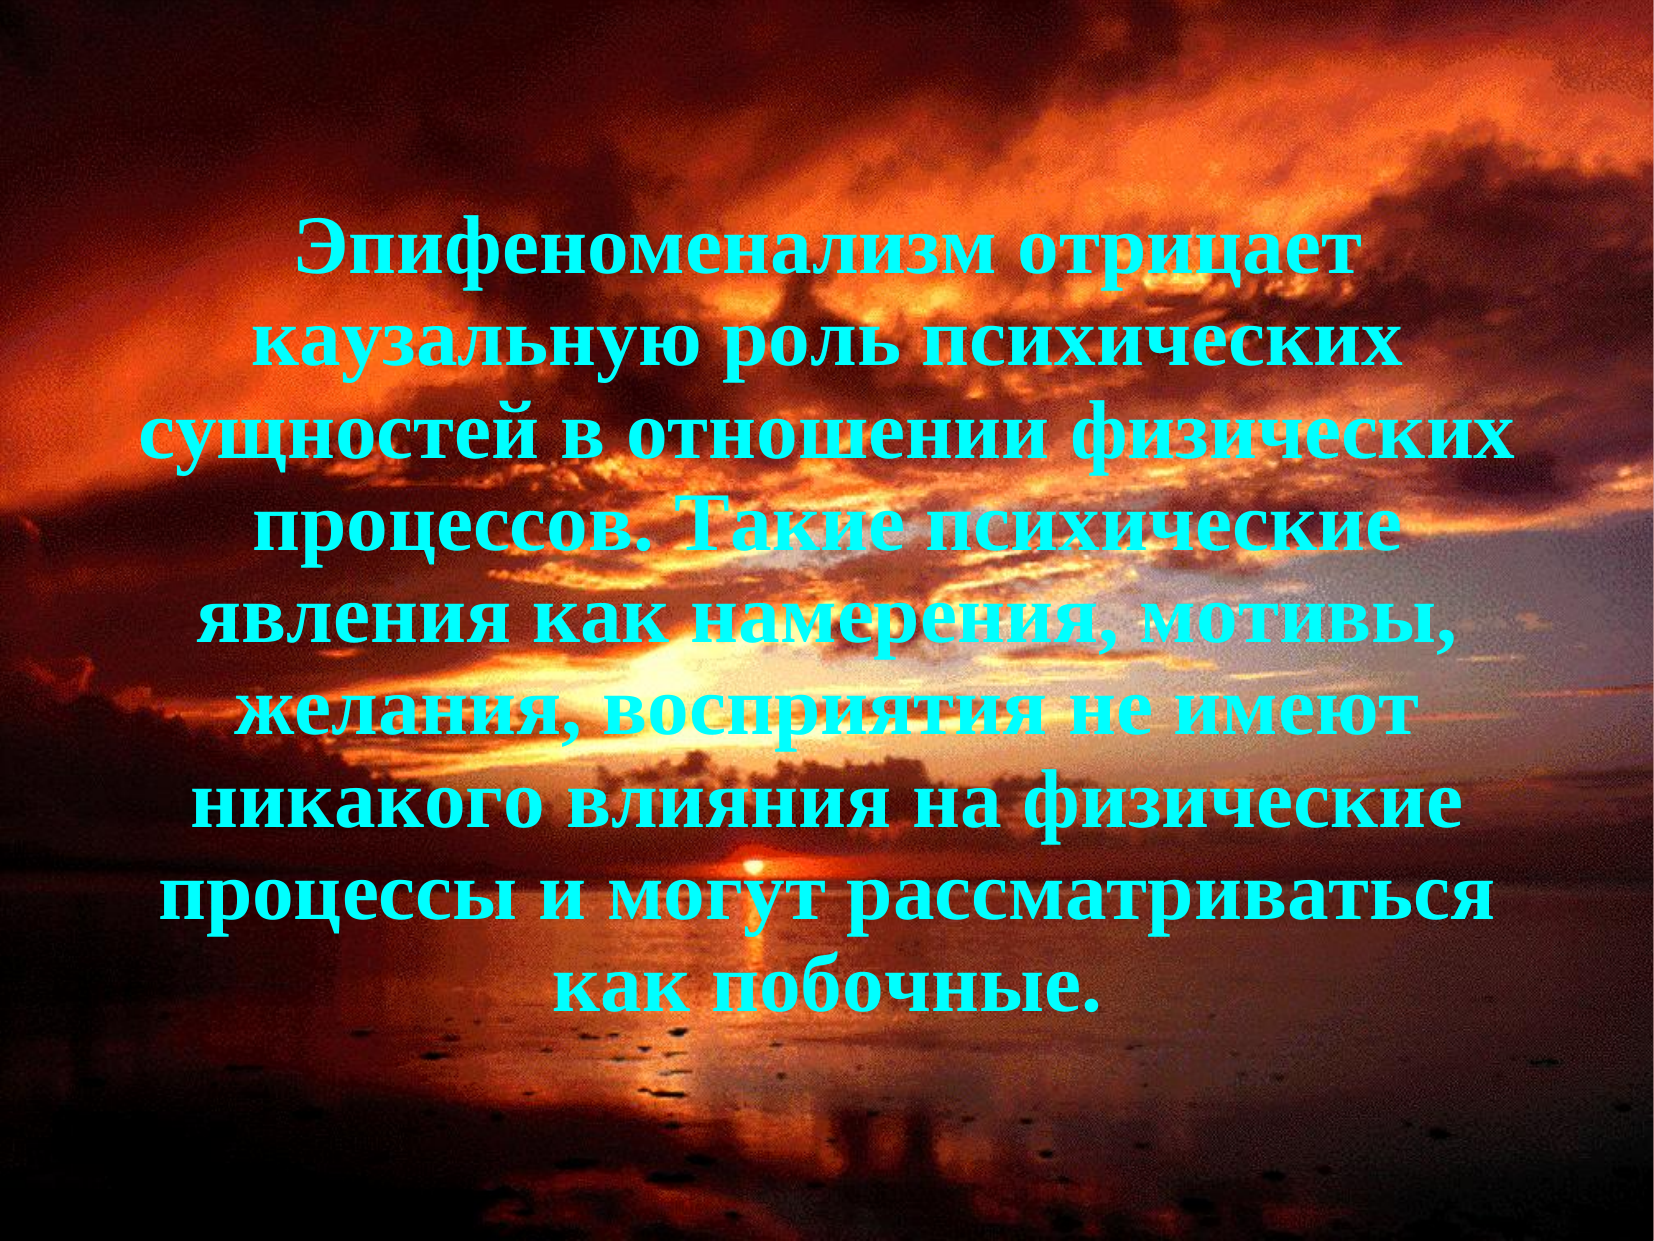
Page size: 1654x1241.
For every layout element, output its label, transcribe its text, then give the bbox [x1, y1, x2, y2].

subtitle Эпифеноменализм отрицает каузальную роль психических сущностей в отношении физических процессов. Такие психические явления как намерения, мотивы, желания, восприятия не имеют никакого влияния на физические процессы и могут рассматриваться как побочные. [121, 102, 1534, 1126]
picture [0, 0, 1654, 1241]
